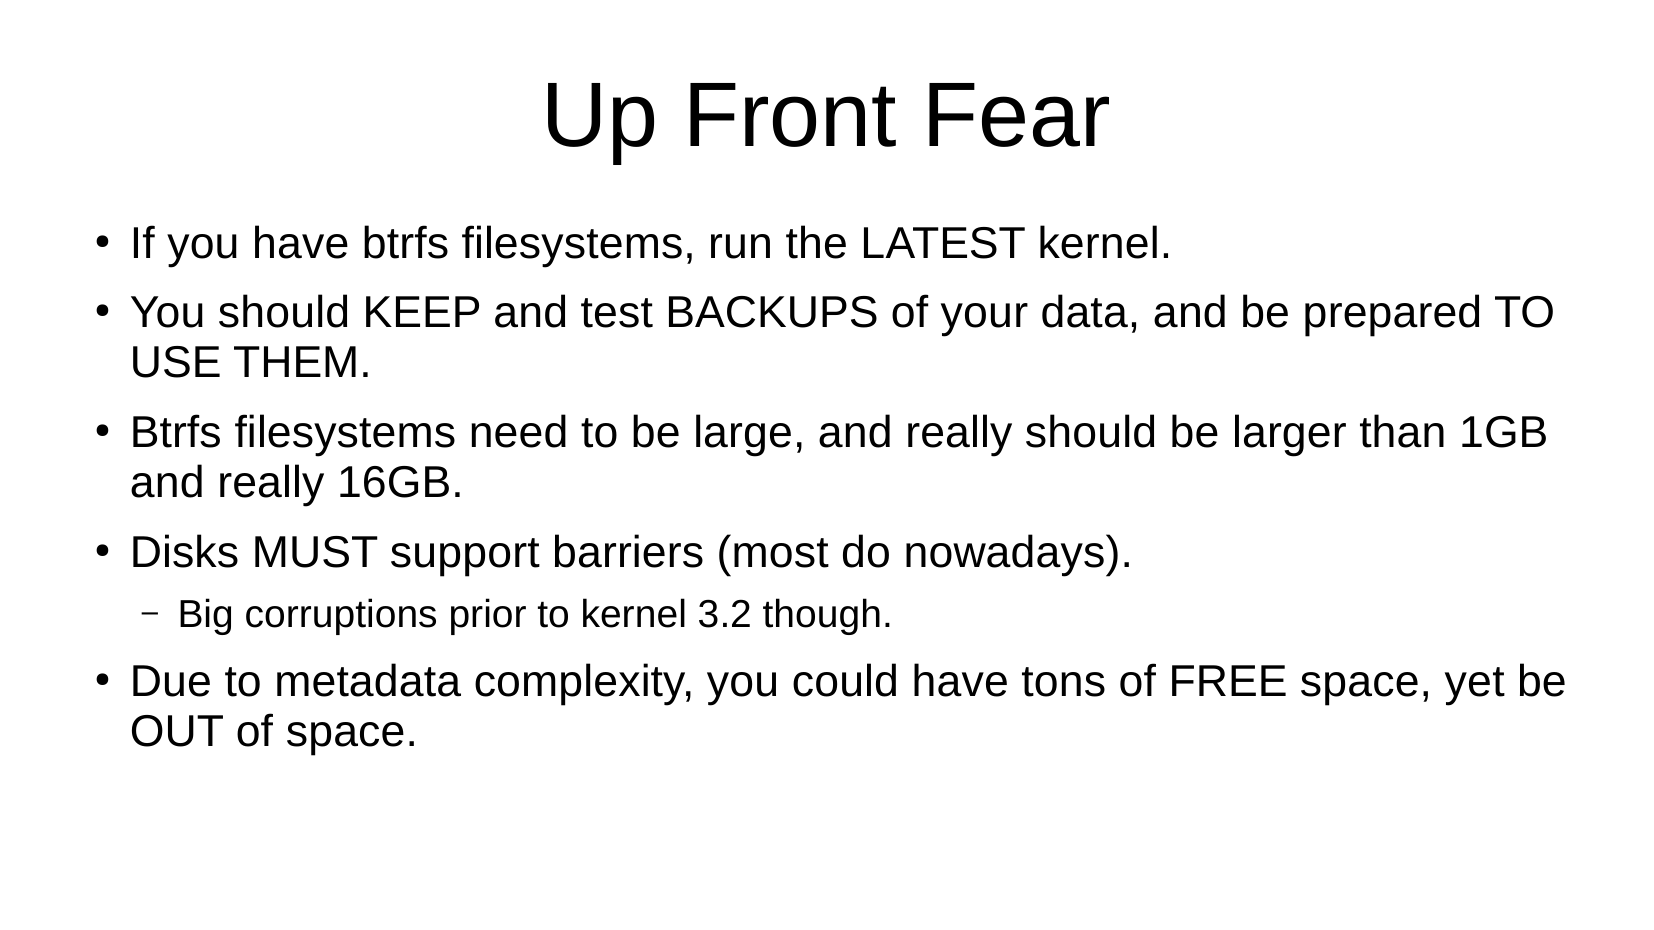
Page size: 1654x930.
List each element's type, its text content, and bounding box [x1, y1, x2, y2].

list If you have btrfs filesystems, run the LATEST kernel. You should KEEP and test BACKUPS of your data, and be prepared TO USE THEM. Btrfs filesystems need to be large, and really should be larger than 1GB and really 16GB. Disks MUST support barriers (most do nowadays). Big corruptions prior to kernel 3.2 though. Due to metadata complexity, you could have tons of FREE space, yet be OUT of space. [82, 217, 1571, 757]
title Up Front Fear [82, 37, 1571, 193]
